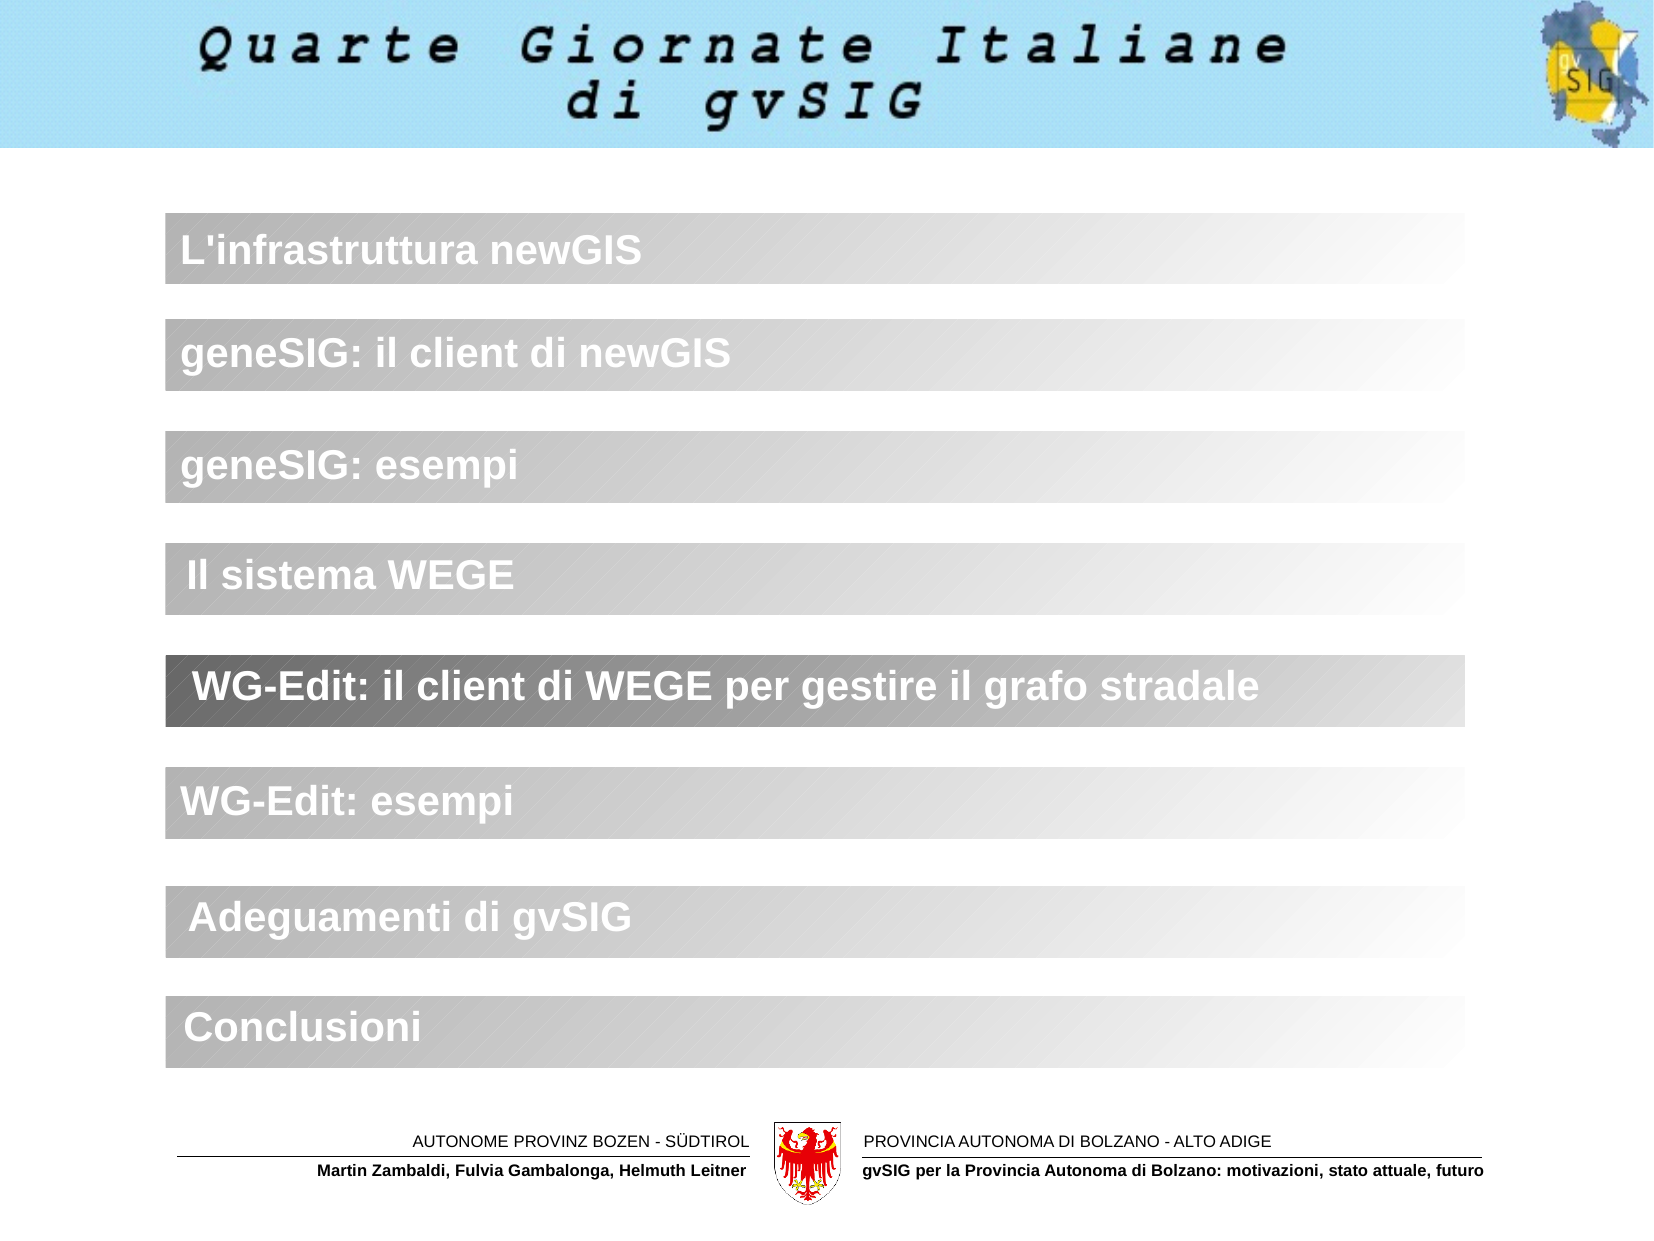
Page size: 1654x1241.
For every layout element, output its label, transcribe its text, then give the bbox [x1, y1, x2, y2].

text_box [165, 767, 1465, 839]
text_box [165, 996, 1465, 1068]
text_box [165, 886, 1465, 958]
text_box Adeguamenti di gvSIG [172, 889, 886, 953]
text_box [165, 431, 1465, 503]
picture [774, 1122, 841, 1205]
text_box [165, 319, 1465, 391]
text_box Il sistema WEGE [171, 547, 869, 610]
text_box WG-Edit: esempi [165, 773, 993, 837]
text_box geneSIG: il client di newGIS [165, 325, 993, 388]
text_box Conclusioni [168, 1000, 520, 1063]
text_box [165, 543, 1465, 615]
text_box WG-Edit: il client di WEGE per gestire il grafo stradale [177, 658, 1388, 721]
text_box [165, 213, 1465, 284]
text_box [165, 655, 1465, 727]
text_box L'infrastruttura newGIS [165, 222, 863, 285]
text_box geneSIG: esempi [165, 437, 993, 500]
